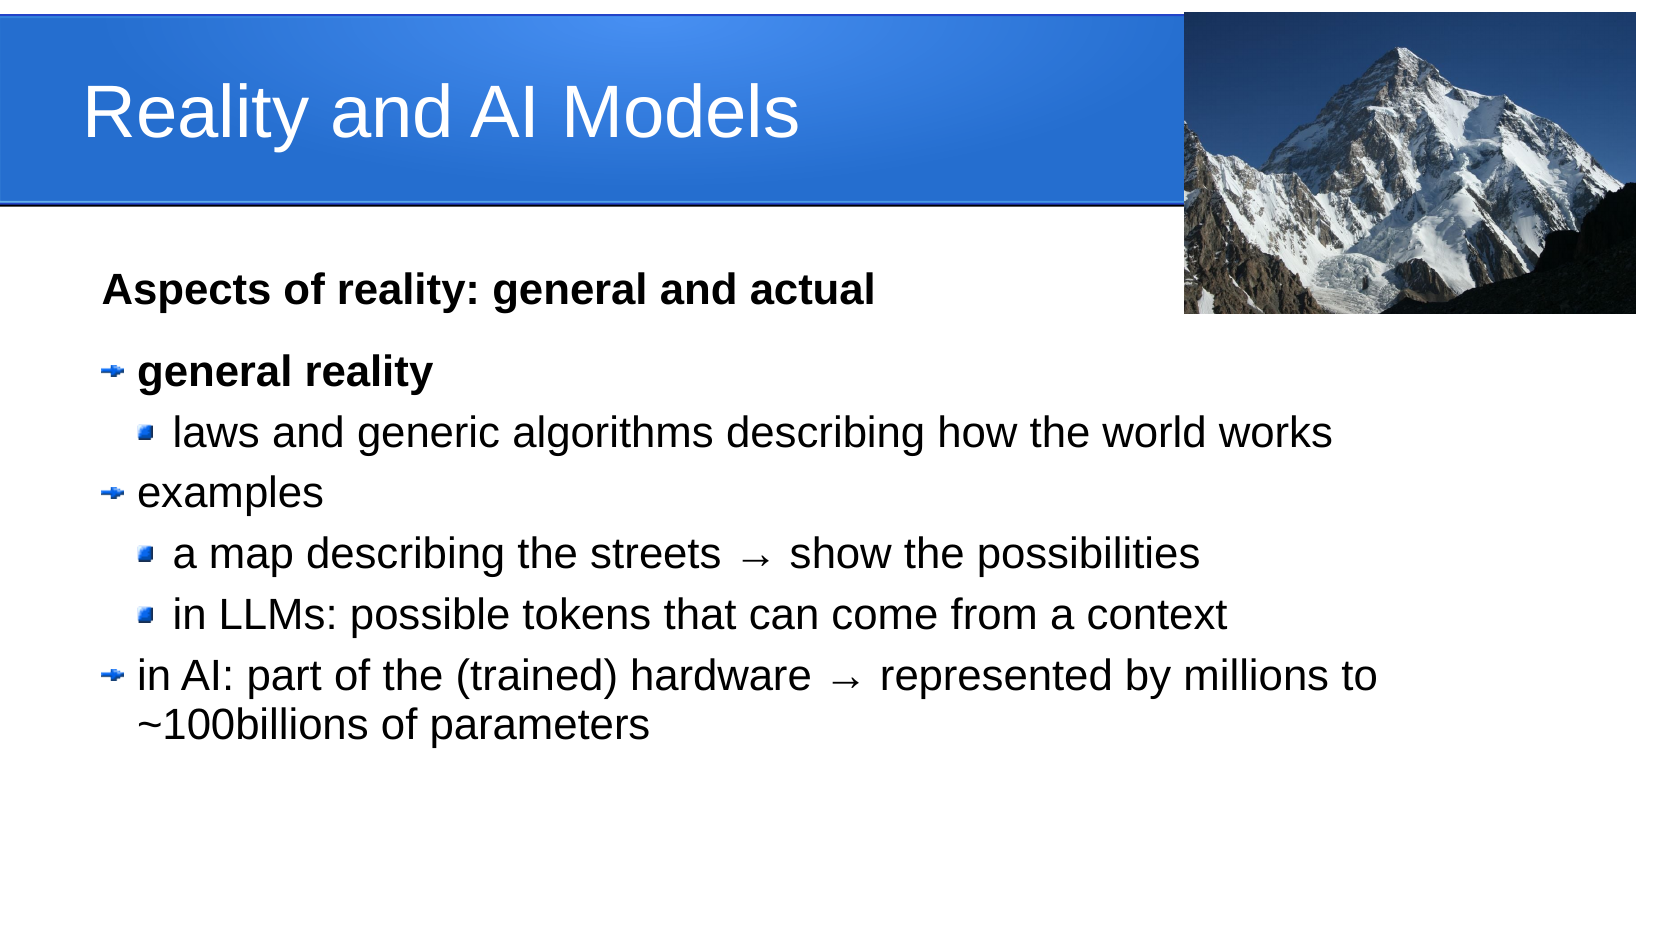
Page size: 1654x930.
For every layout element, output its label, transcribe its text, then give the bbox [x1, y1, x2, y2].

text_box Aspects of reality: general and actual general reality laws and generic algorithms describing how the world works examples a map describing the streets → show the possibilities in LLMs: possible tokens that can come from a context in AI: part of the (trained) hardware → represented by millions to ~100billions of parameters [86, 257, 1553, 893]
picture [1184, 12, 1636, 314]
title Reality and AI Models [82, 35, 1184, 189]
